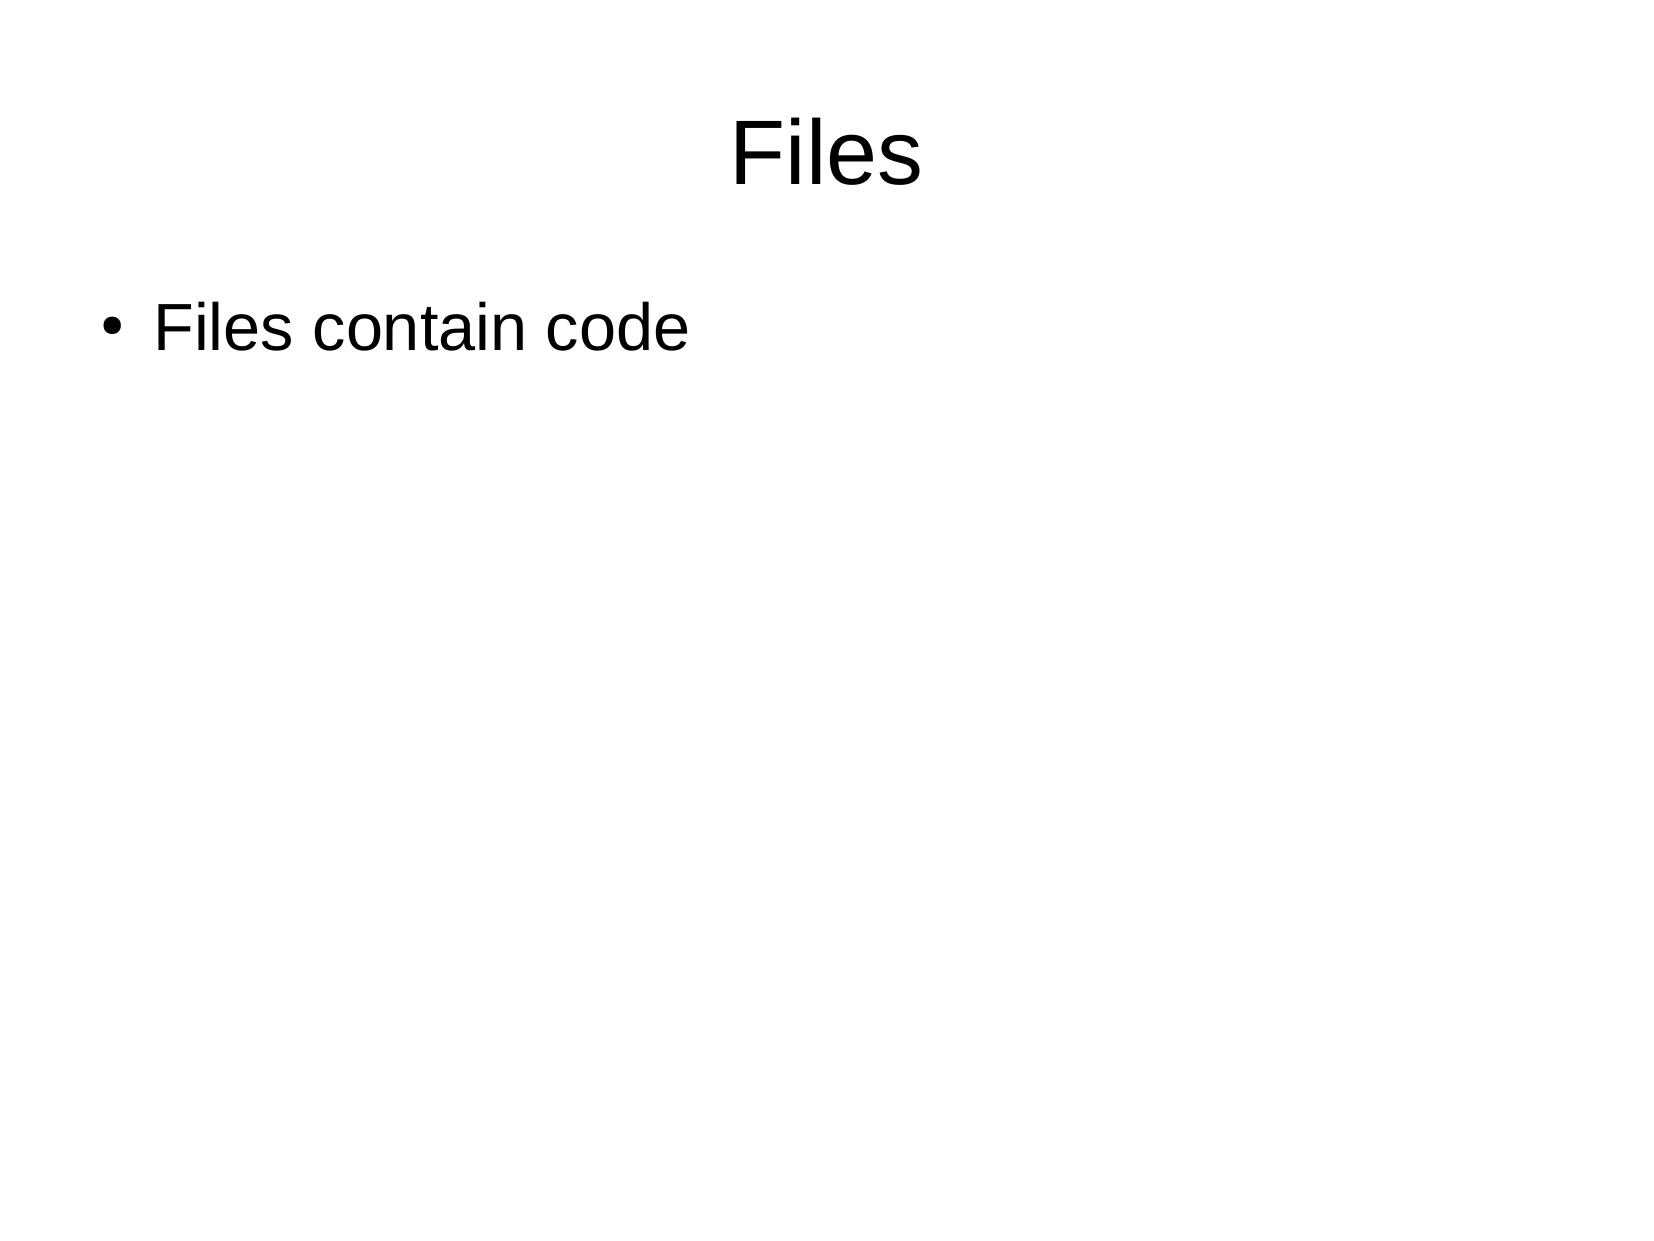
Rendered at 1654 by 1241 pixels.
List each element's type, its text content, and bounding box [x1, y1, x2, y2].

title Files [82, 49, 1571, 257]
list Files contain code [82, 290, 1571, 1109]
